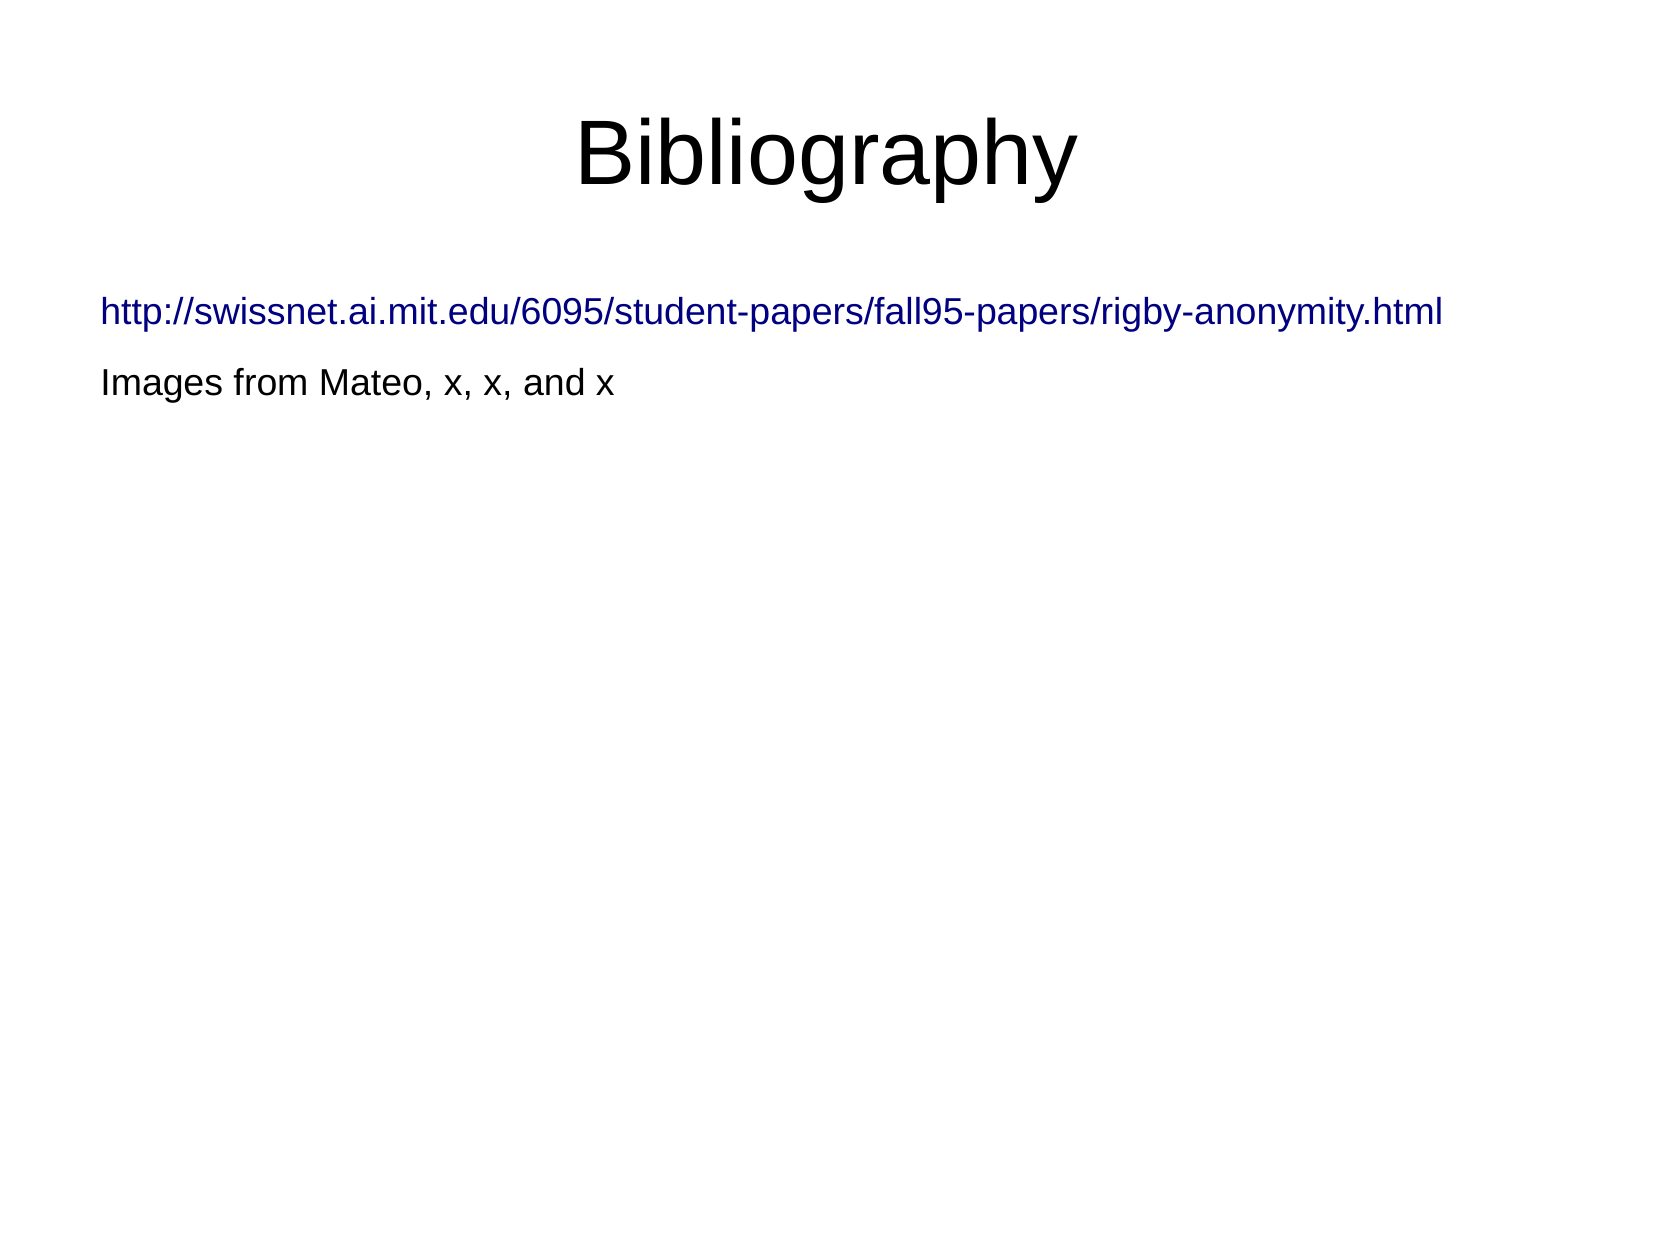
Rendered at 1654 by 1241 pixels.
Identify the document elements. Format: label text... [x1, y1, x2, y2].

list http://swissnet.ai.mit.edu/6095/student-papers/fall95-papers/rigby-anonymity.html Images from Mateo, x, x, and x [82, 290, 1571, 1094]
title Bibliography [82, 56, 1571, 250]
